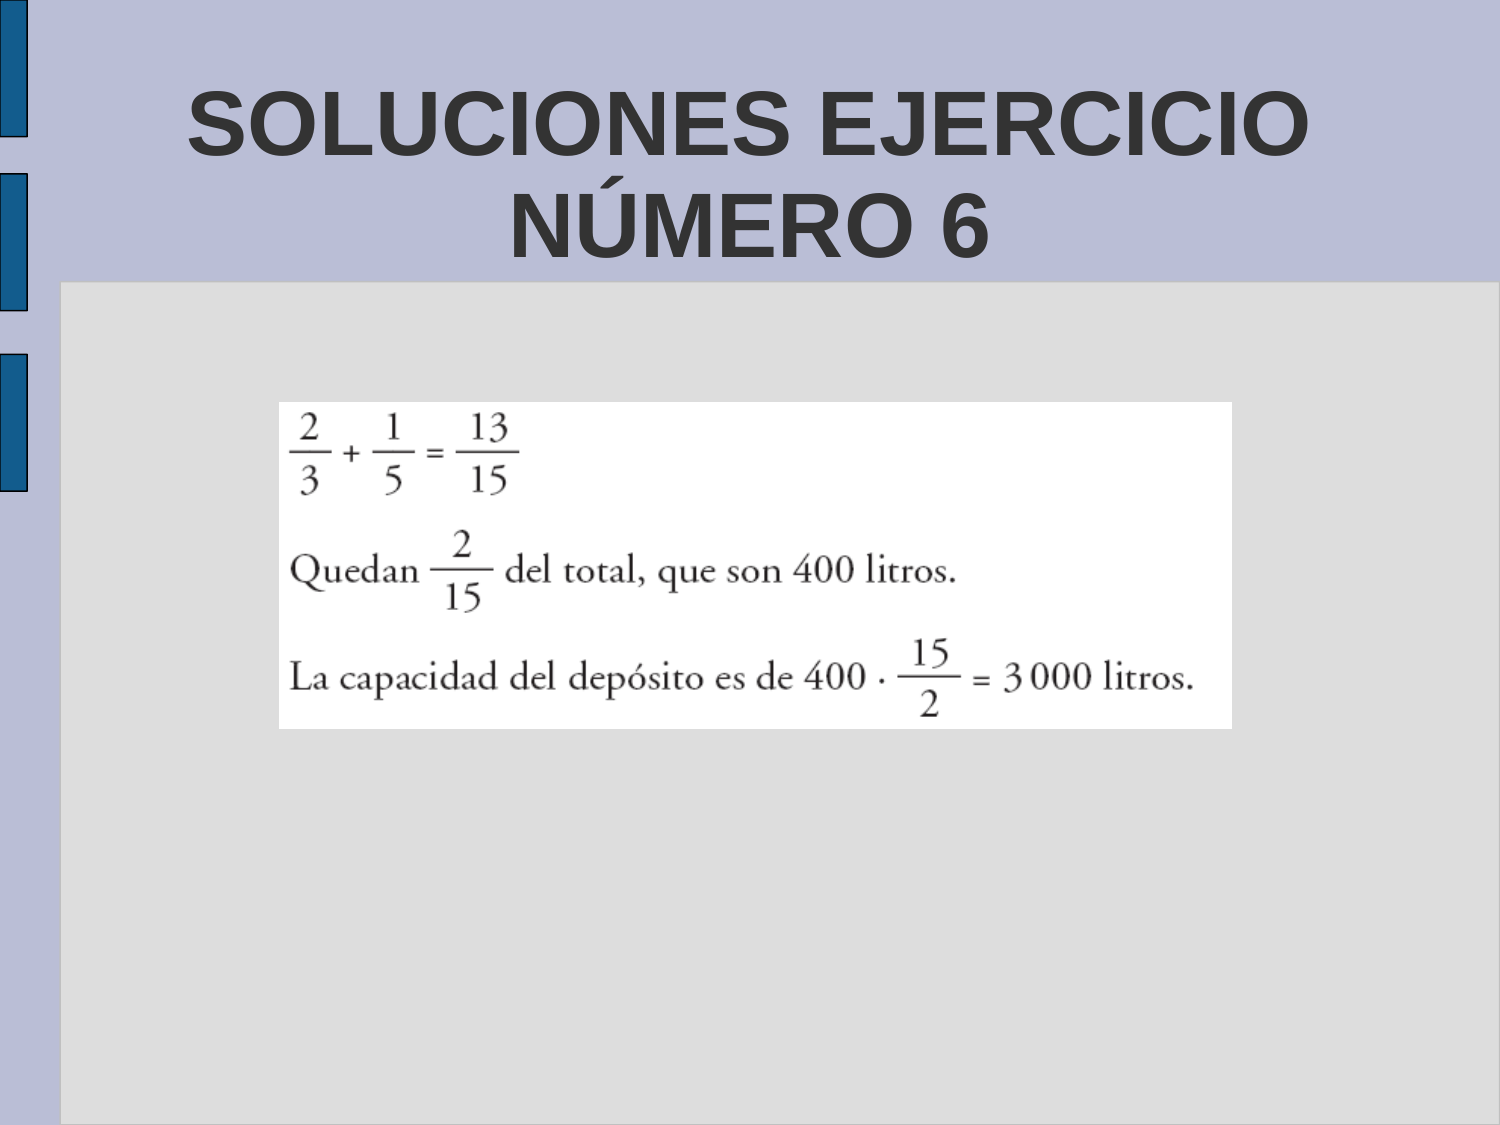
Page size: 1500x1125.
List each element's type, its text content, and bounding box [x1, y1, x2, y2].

title SOLUCIONES EJERCICIO NÚMERO 6 [110, 73, 1391, 279]
picture [279, 402, 1232, 729]
